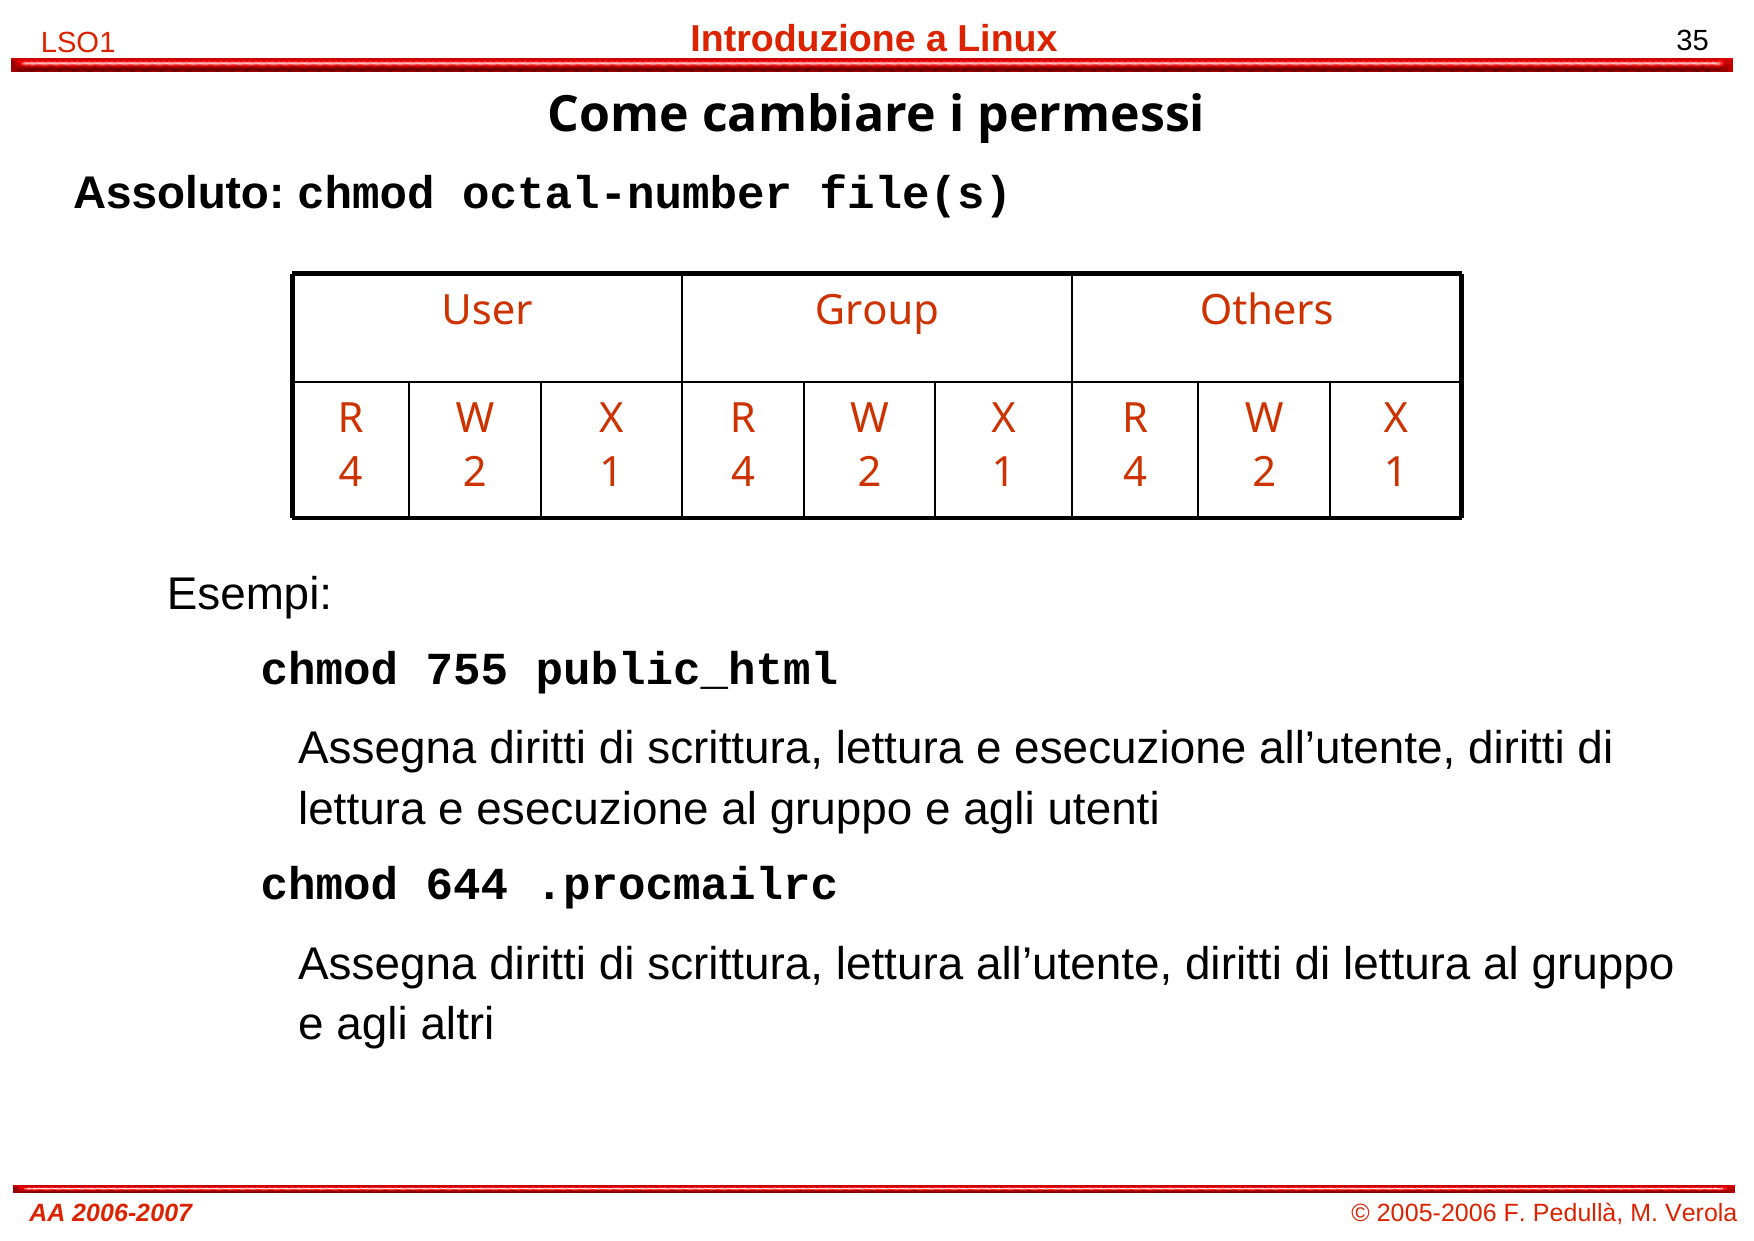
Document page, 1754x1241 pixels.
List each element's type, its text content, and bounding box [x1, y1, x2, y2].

list X 1 [542, 383, 681, 516]
list X 1 [936, 383, 1071, 516]
list X 1 [1331, 383, 1459, 516]
list W 2 [805, 383, 934, 516]
list Group [683, 276, 1071, 381]
list W 2 [1199, 520, 1331, 524]
list R 4 [292, 520, 410, 524]
list R 4 [682, 520, 804, 524]
list W 2 [1199, 383, 1329, 516]
list Others [1073, 276, 1459, 381]
picture [13, 1185, 58, 1193]
list W 2 [410, 520, 541, 524]
list R 4 [1071, 520, 1199, 524]
picture [11, 58, 1733, 72]
list W 2 [410, 383, 540, 516]
list W 2 [804, 520, 936, 524]
list R 4 [295, 383, 408, 516]
list R 4 [1073, 383, 1197, 516]
list User [295, 276, 681, 381]
list X 1 [541, 520, 682, 524]
list X 1 [936, 520, 1071, 524]
list X 1 [1331, 520, 1462, 524]
title Come cambiare i permessi [497, 66, 1256, 159]
list R 4 [683, 383, 803, 516]
picture [1696, 1185, 1735, 1193]
list Assoluto: chmod octal-number file(s) Esempi: chmod 755 public_html Assegna diritti di scrittura, lettura e esecuzione all’utente, diritti di lettura e esecuzione al gruppo e agli utenti chmod 644 .procmailrc Assegna diritti di scrittura, lettura all’utente, diritti di lettura al gruppo e agli altri [58, 159, 1696, 1205]
